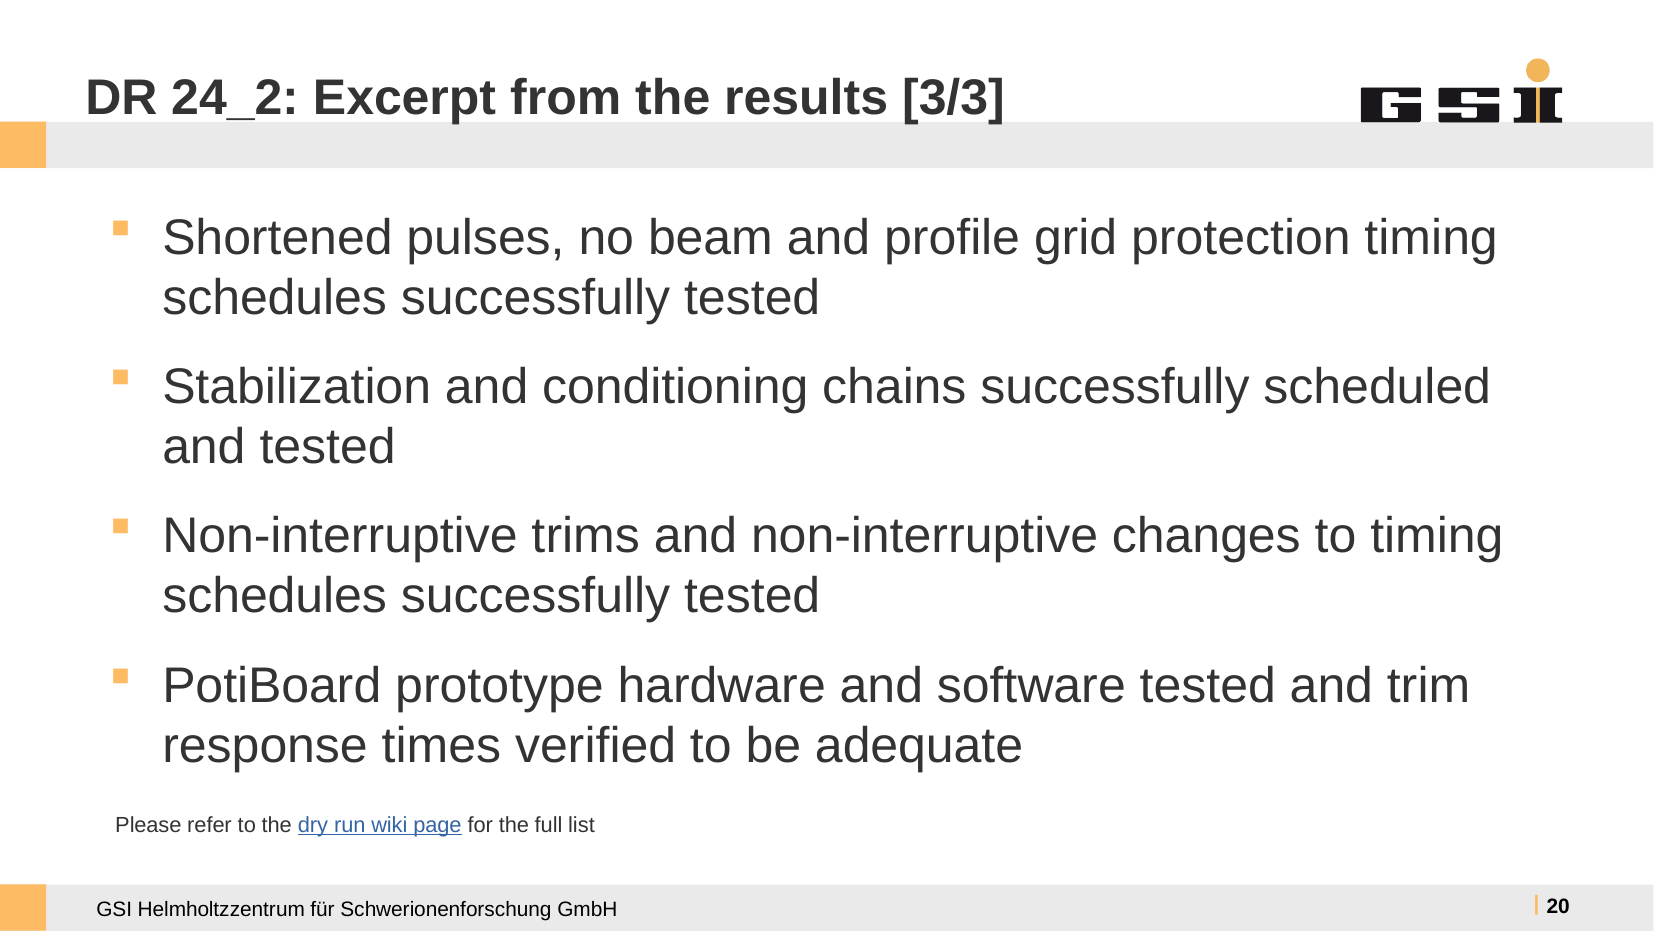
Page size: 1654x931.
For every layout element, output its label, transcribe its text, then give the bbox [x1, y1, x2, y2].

list Shortened pulses, no beam and profile grid protection timing schedules successfully tested Stabilization and conditioning chains successfully scheduled and tested Non-interruptive trims and non-interruptive changes to timing schedules successfully tested PotiBoard prototype hardware and software tested and trim response times verified to be adequate [76, 196, 1562, 862]
picture [1359, 56, 1564, 125]
title DR 24_2: Excerpt from the results [3/3] [70, 55, 1081, 132]
list Please refer to the dry run wiki page for the full list [100, 803, 1586, 874]
